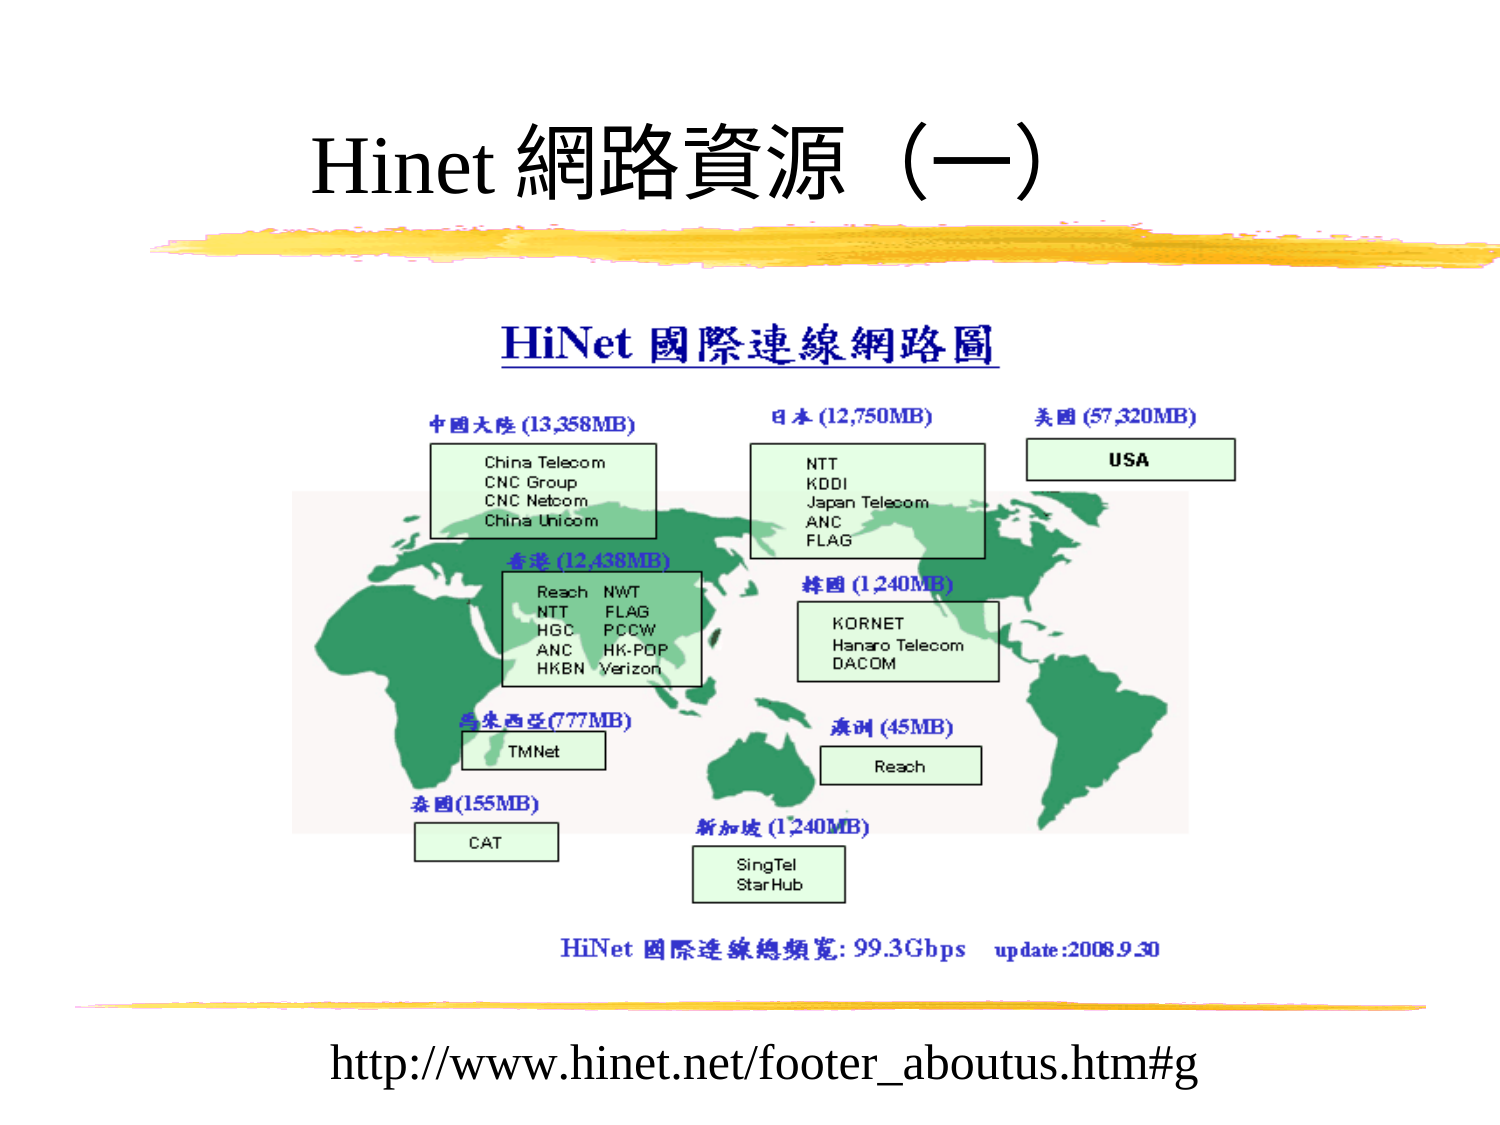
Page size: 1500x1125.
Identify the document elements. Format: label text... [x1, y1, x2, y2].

picture [75, 999, 1426, 1013]
picture [150, 215, 1500, 279]
picture [292, 302, 1252, 987]
title Hinet網路資源（一） [66, 23, 1342, 225]
text_box http://www.hinet.net/footer_aboutus.htm#g [315, 1027, 1214, 1103]
